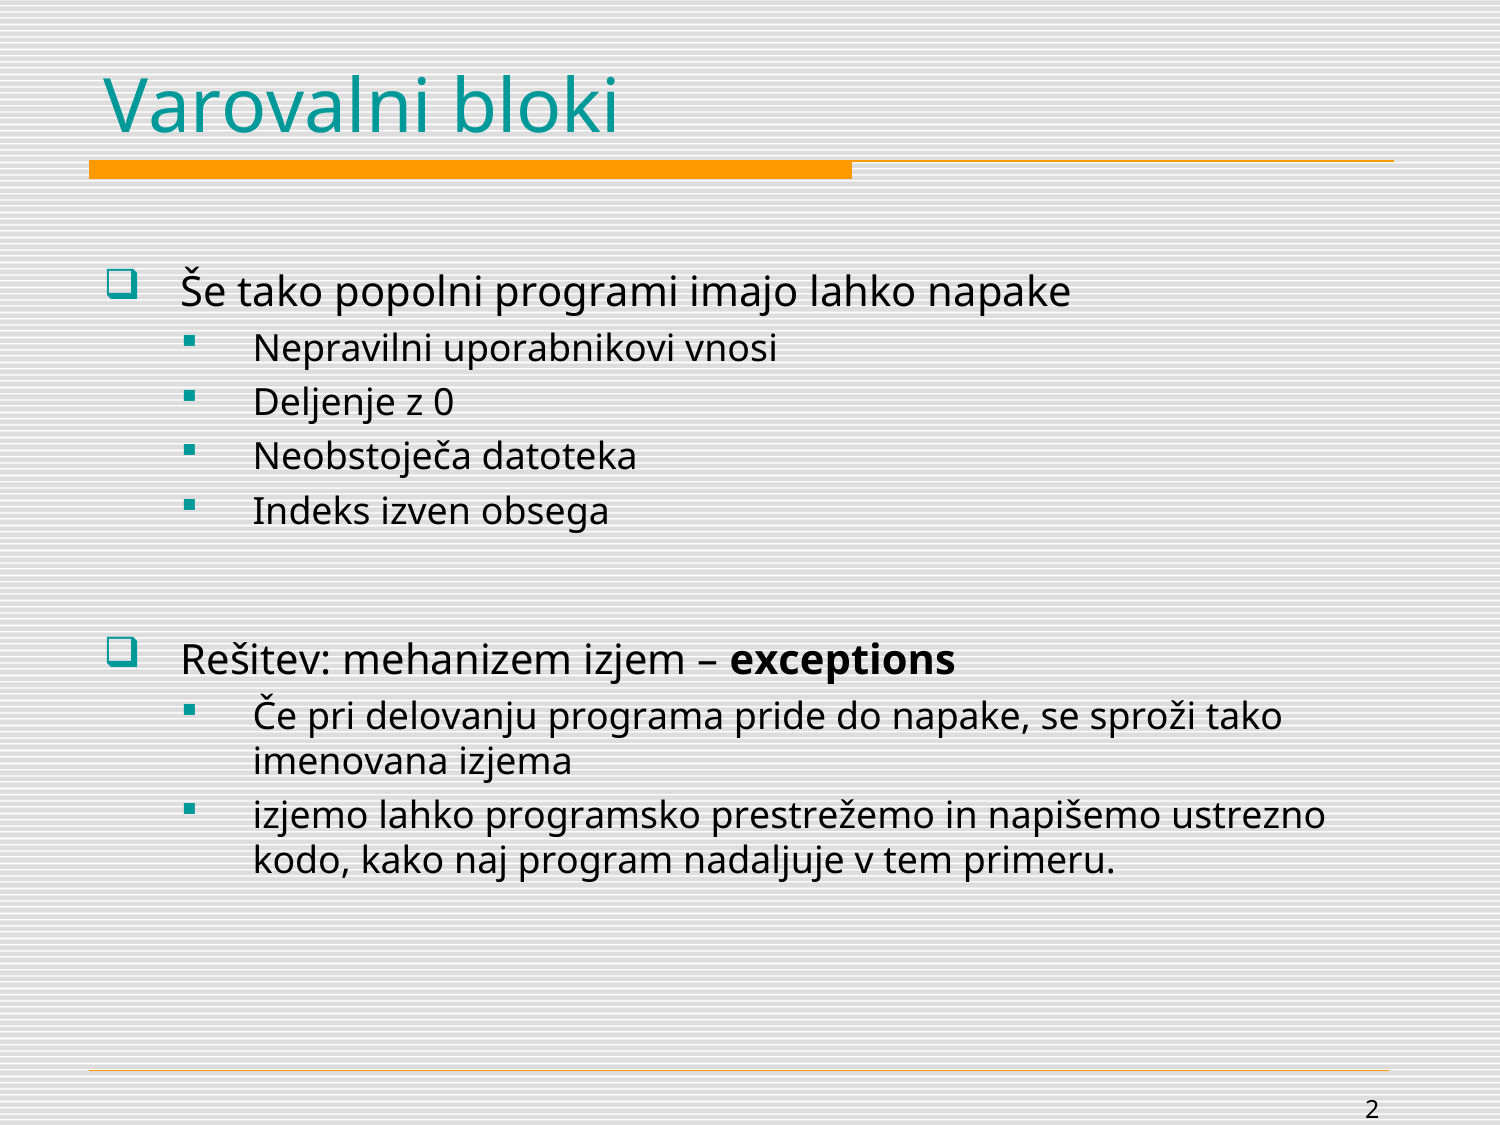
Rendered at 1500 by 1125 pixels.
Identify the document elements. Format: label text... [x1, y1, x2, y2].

text_box <number> [1068, 1085, 1394, 1125]
picture [0, 0, 1500, 1125]
list Še tako popolni programi imajo lahko napake Nepravilni uporabnikovi vnosi Deljenje z 0 Neobstoječa datoteka Indeks izven obsega Rešitev: mehanizem izjem – exceptions Če pri delovanju programa pride do napake, se sproži tako imenovana izjema izjemo lahko programsko prestrežemo in napišemo ustrezno kodo, kako naj program nadaljuje v tem primeru. [88, 196, 1401, 1035]
title Varovalni bloki [88, 42, 1401, 155]
